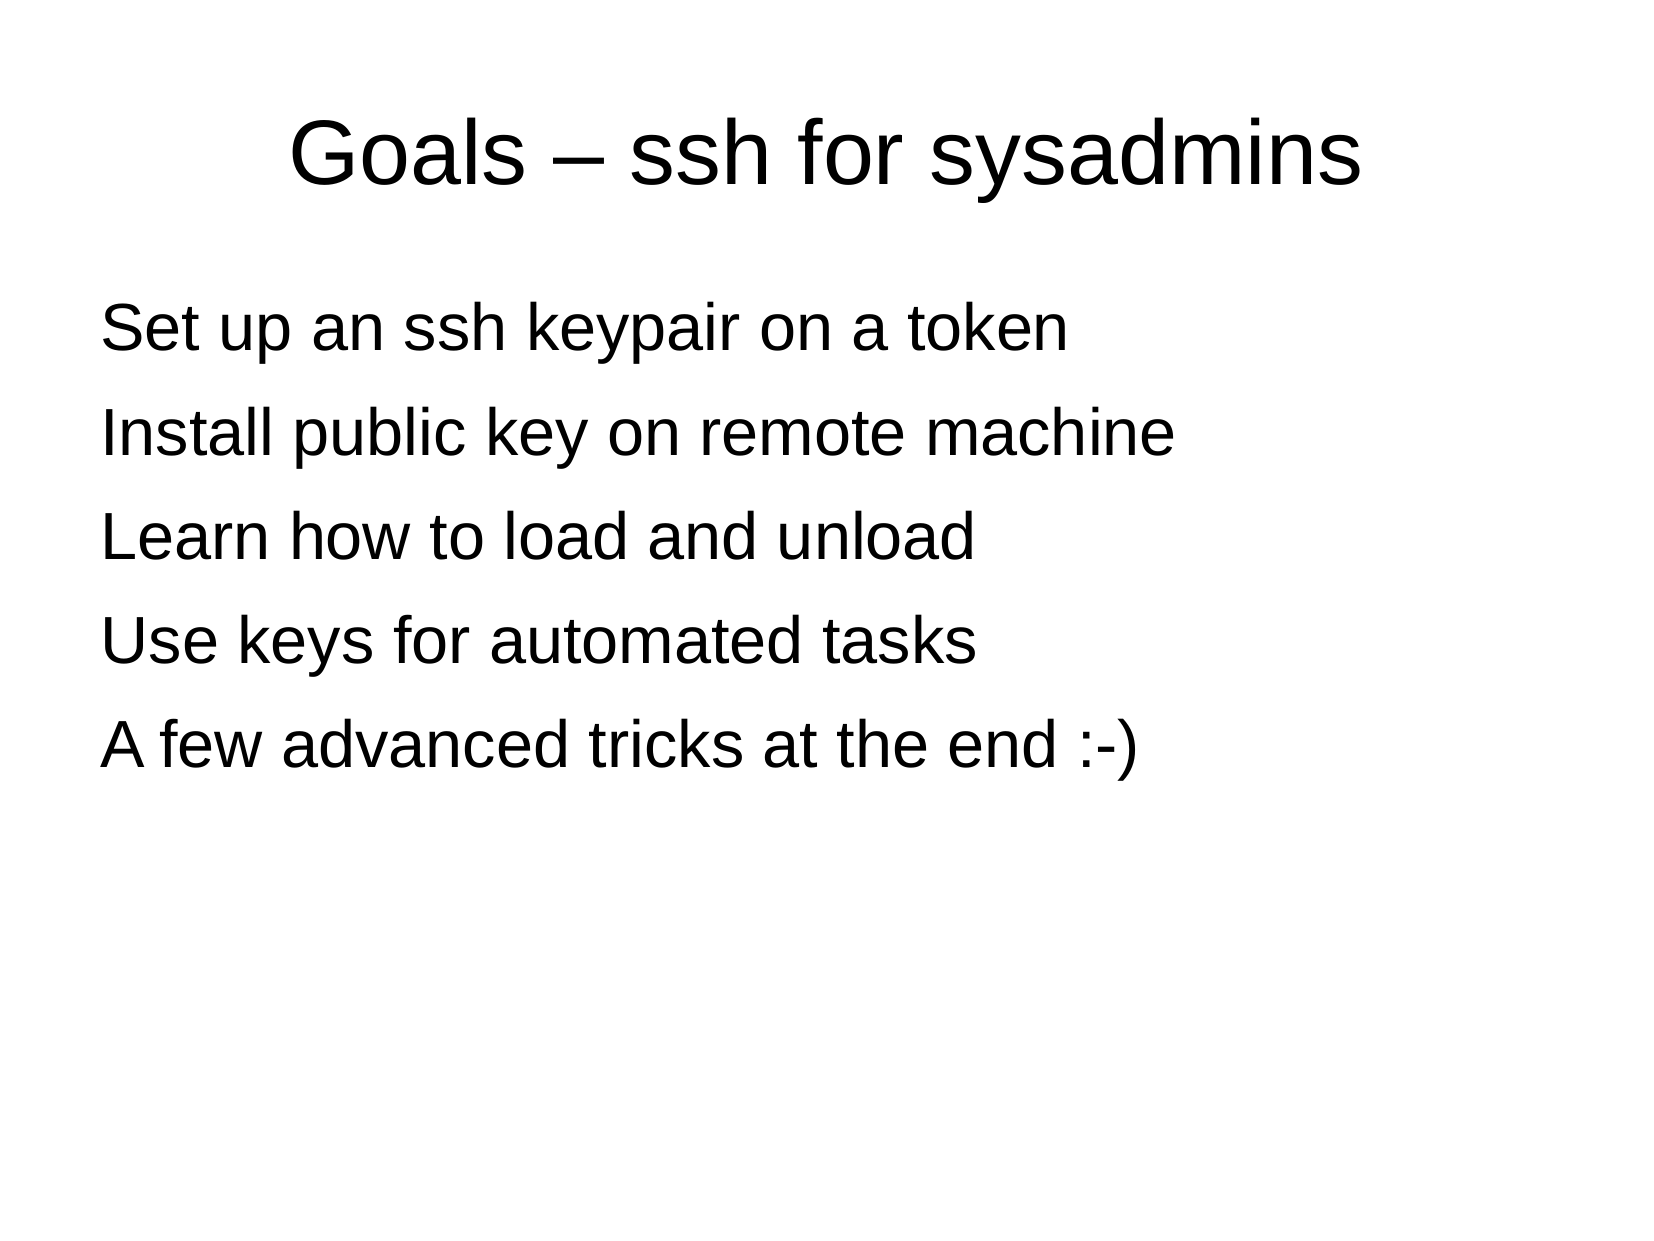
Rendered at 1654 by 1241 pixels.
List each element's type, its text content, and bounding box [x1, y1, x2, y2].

list Set up an ssh keypair on a token Install public key on remote machine Learn how to load and unload Use keys for automated tasks A few advanced tricks at the end :-) [82, 290, 1571, 1094]
title Goals – ssh for sysadmins [82, 56, 1571, 250]
